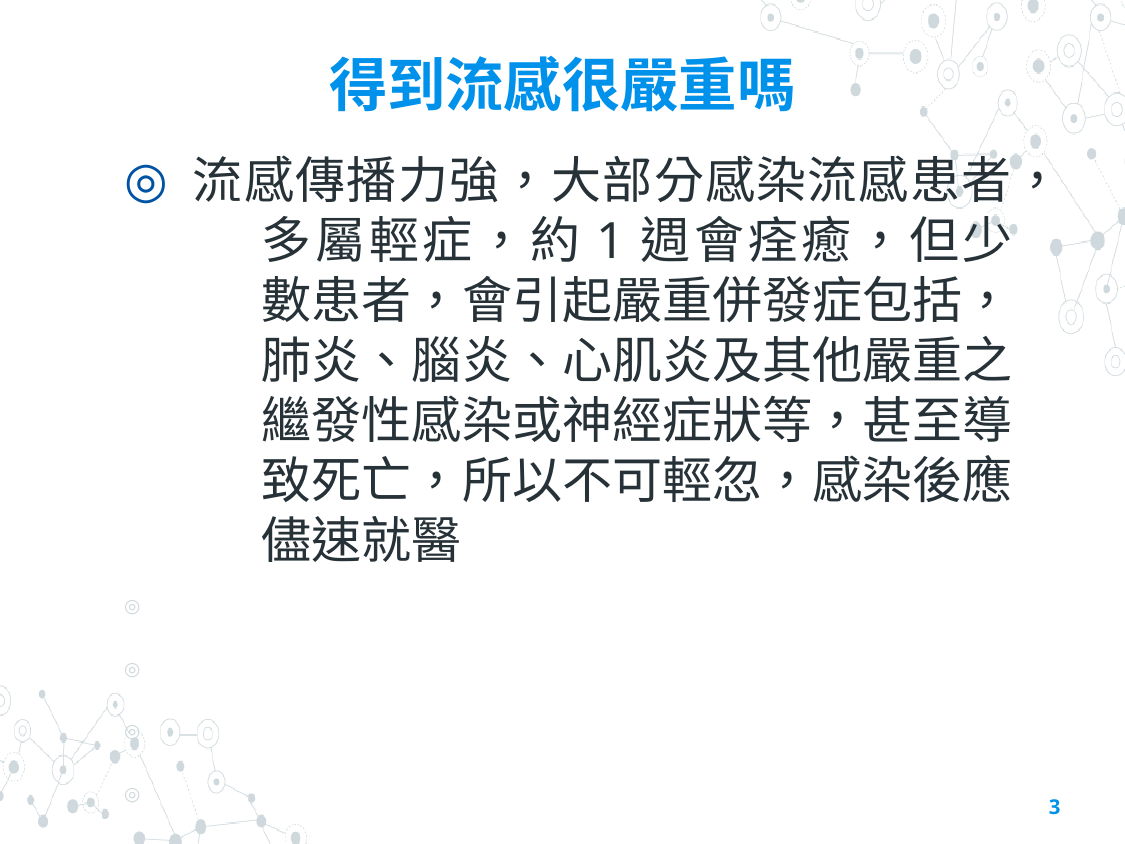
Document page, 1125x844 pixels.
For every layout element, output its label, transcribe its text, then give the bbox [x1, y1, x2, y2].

text_box 3 [1033, 779, 1102, 844]
title 得到流感很嚴重嗎 [96, 17, 1029, 133]
list 流感傳播力強，大部分感染流感患者，多屬輕症，約1週會痊癒，但少數患者，會引起嚴重併發症包括，肺炎、腦炎、心肌炎及其他嚴重之繼發性感染或神經症狀等，甚至導致死亡，所以不可輕忽，感染後應儘速就醫 [96, 133, 1029, 720]
